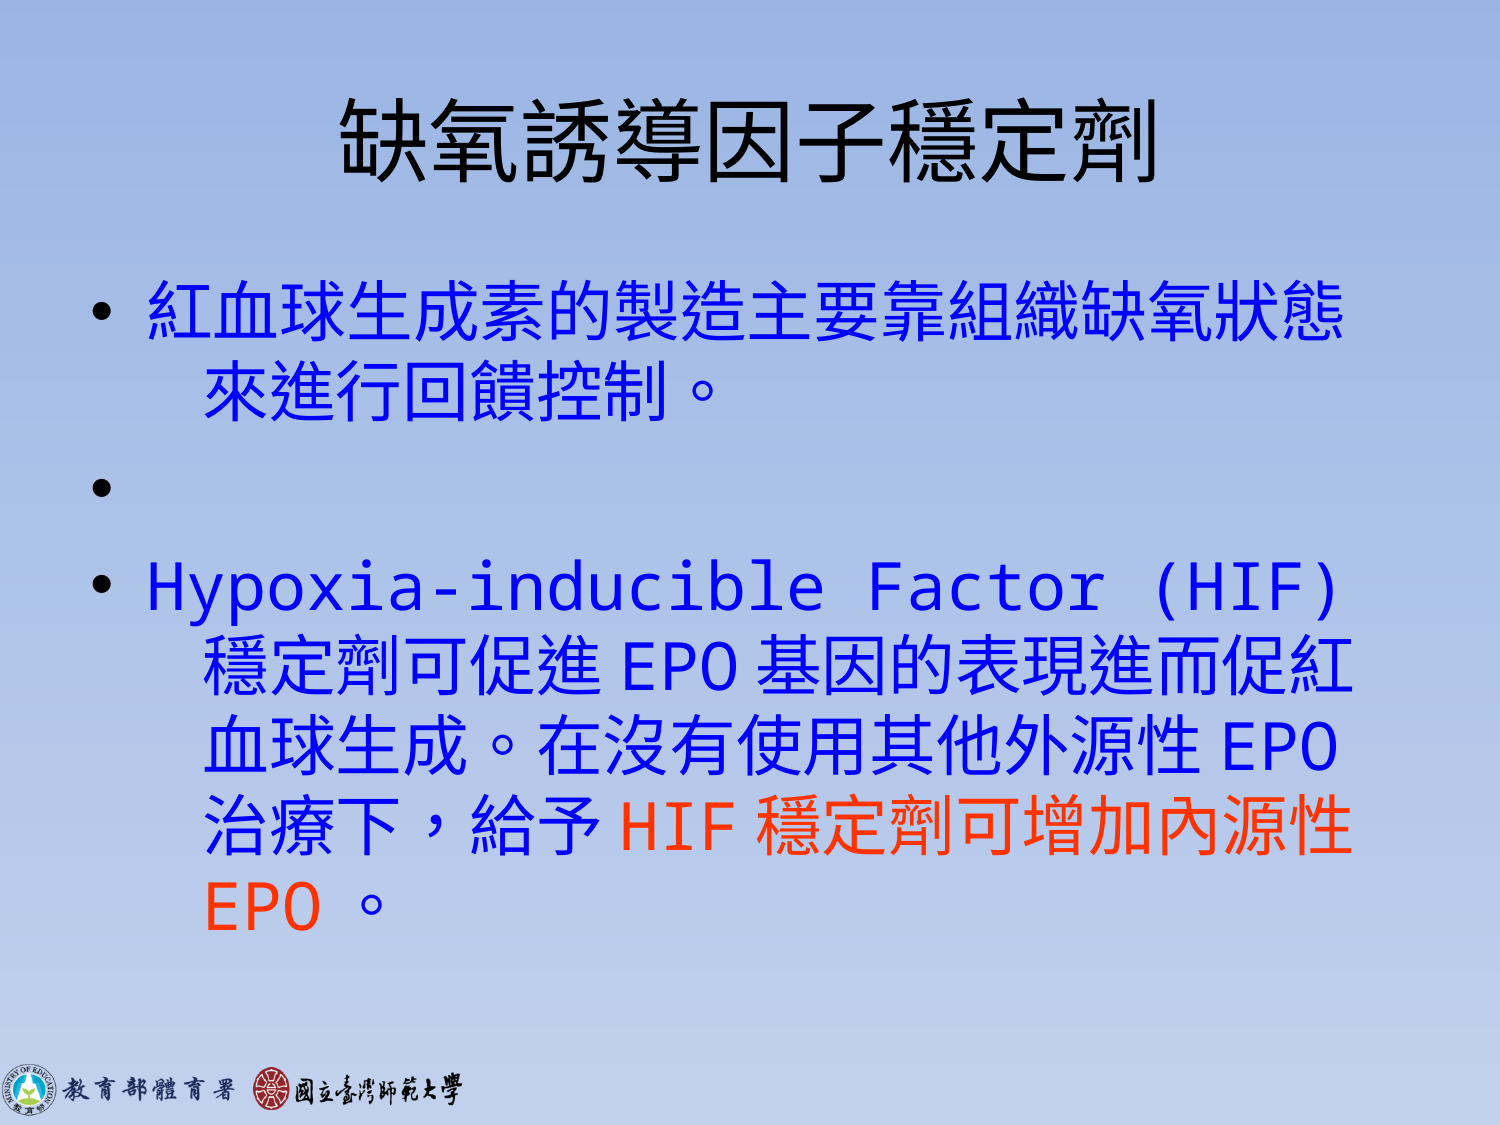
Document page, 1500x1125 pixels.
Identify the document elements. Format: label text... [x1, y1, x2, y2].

list 紅血球生成素的製造主要靠組織缺氧狀態來進行回饋控制。 Hypoxia-inducible Factor (HIF) 穩定劑可促進EPO基因的表現進而促紅血球生成。在沒有使用其他外源性EPO治療下，給予HIF穩定劑可增加內源性EPO。 [75, 262, 1426, 1005]
title 缺氧誘導因子穩定劑 [75, 45, 1426, 233]
